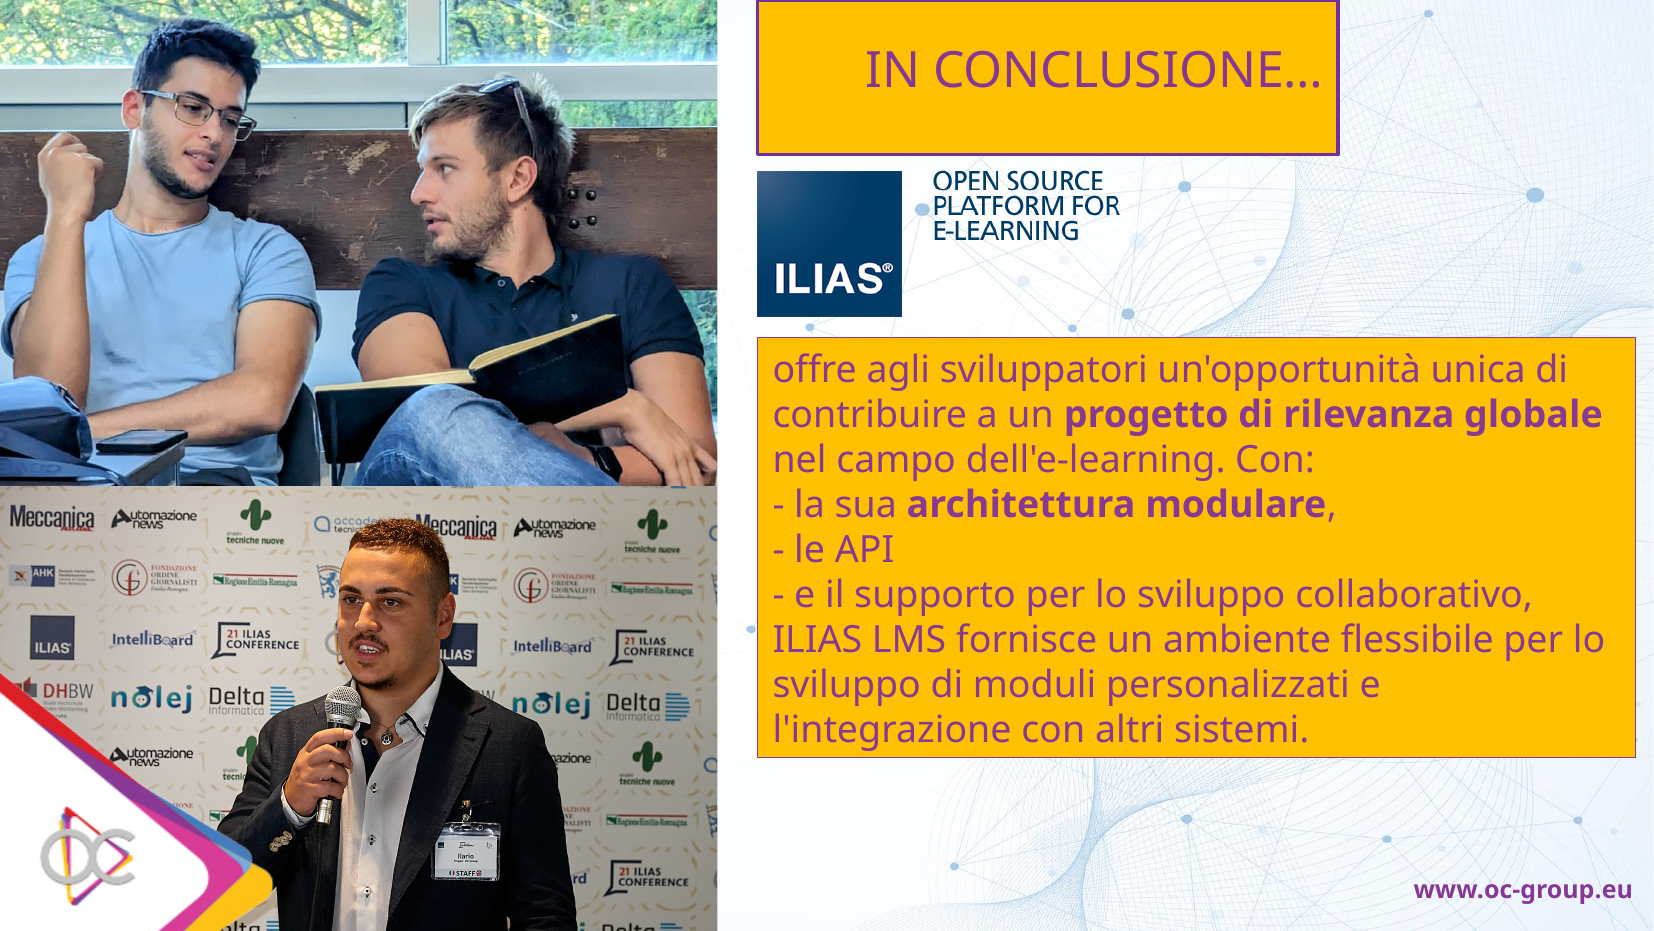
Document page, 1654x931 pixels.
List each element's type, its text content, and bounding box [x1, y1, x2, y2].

picture [0, 0, 1654, 931]
text_box offre agli sviluppatori un'opportunità unica di contribuire a un progetto di rilevanza globale nel campo dell'e-learning. Con: - la sua architettura modulare, - le API - e il supporto per lo sviluppo collaborativo, ILIAS LMS fornisce un ambiente flessibile per lo sviluppo di moduli personalizzati e l'integrazione con altri sistemi. [757, 337, 1636, 758]
text_box www.oc-group.eu [1398, 866, 1654, 916]
text_box IN CONCLUSIONE… [757, 0, 1338, 155]
